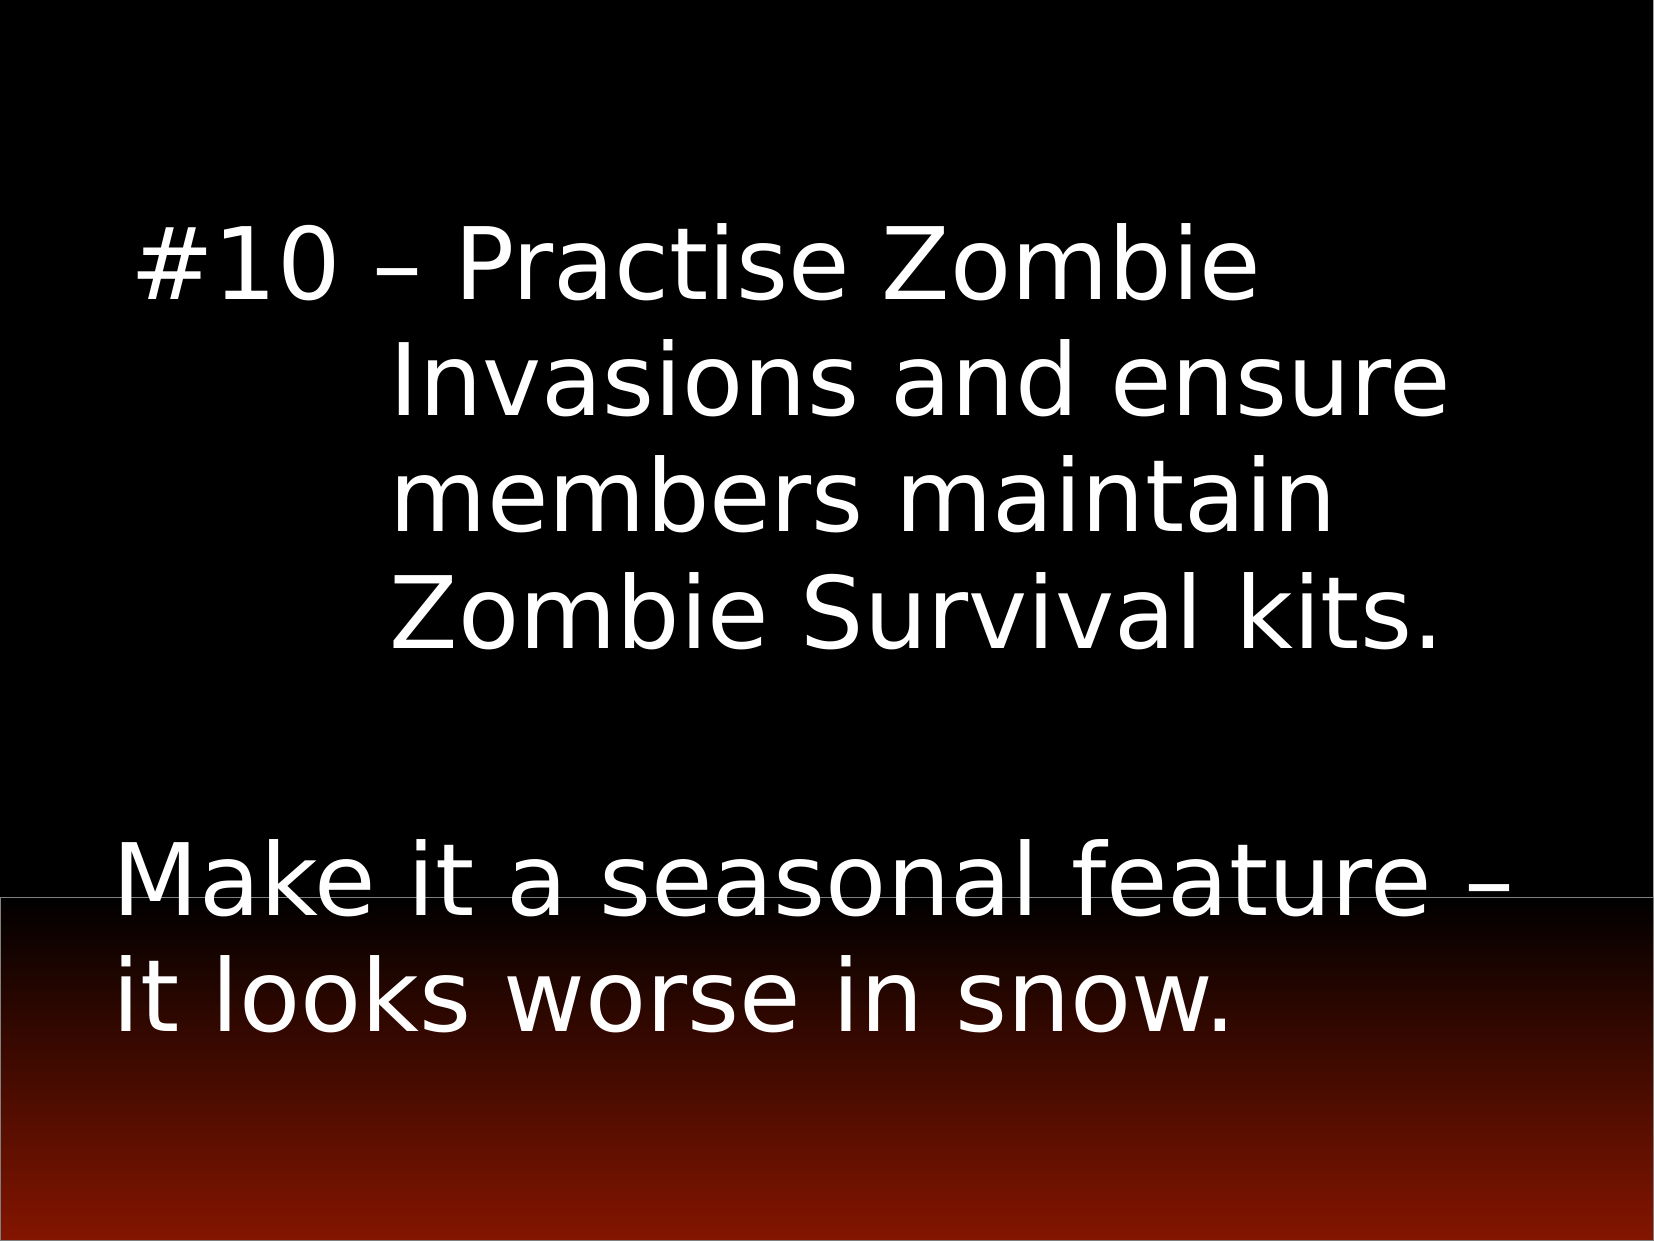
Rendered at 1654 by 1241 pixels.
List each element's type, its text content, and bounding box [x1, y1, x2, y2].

text_box Make it a seasonal feature – it looks worse in snow. [59, 814, 1595, 1063]
text_box #10 – Practise Zombie Invasions and ensure members maintain Zombie Survival kits. [70, 199, 1548, 680]
